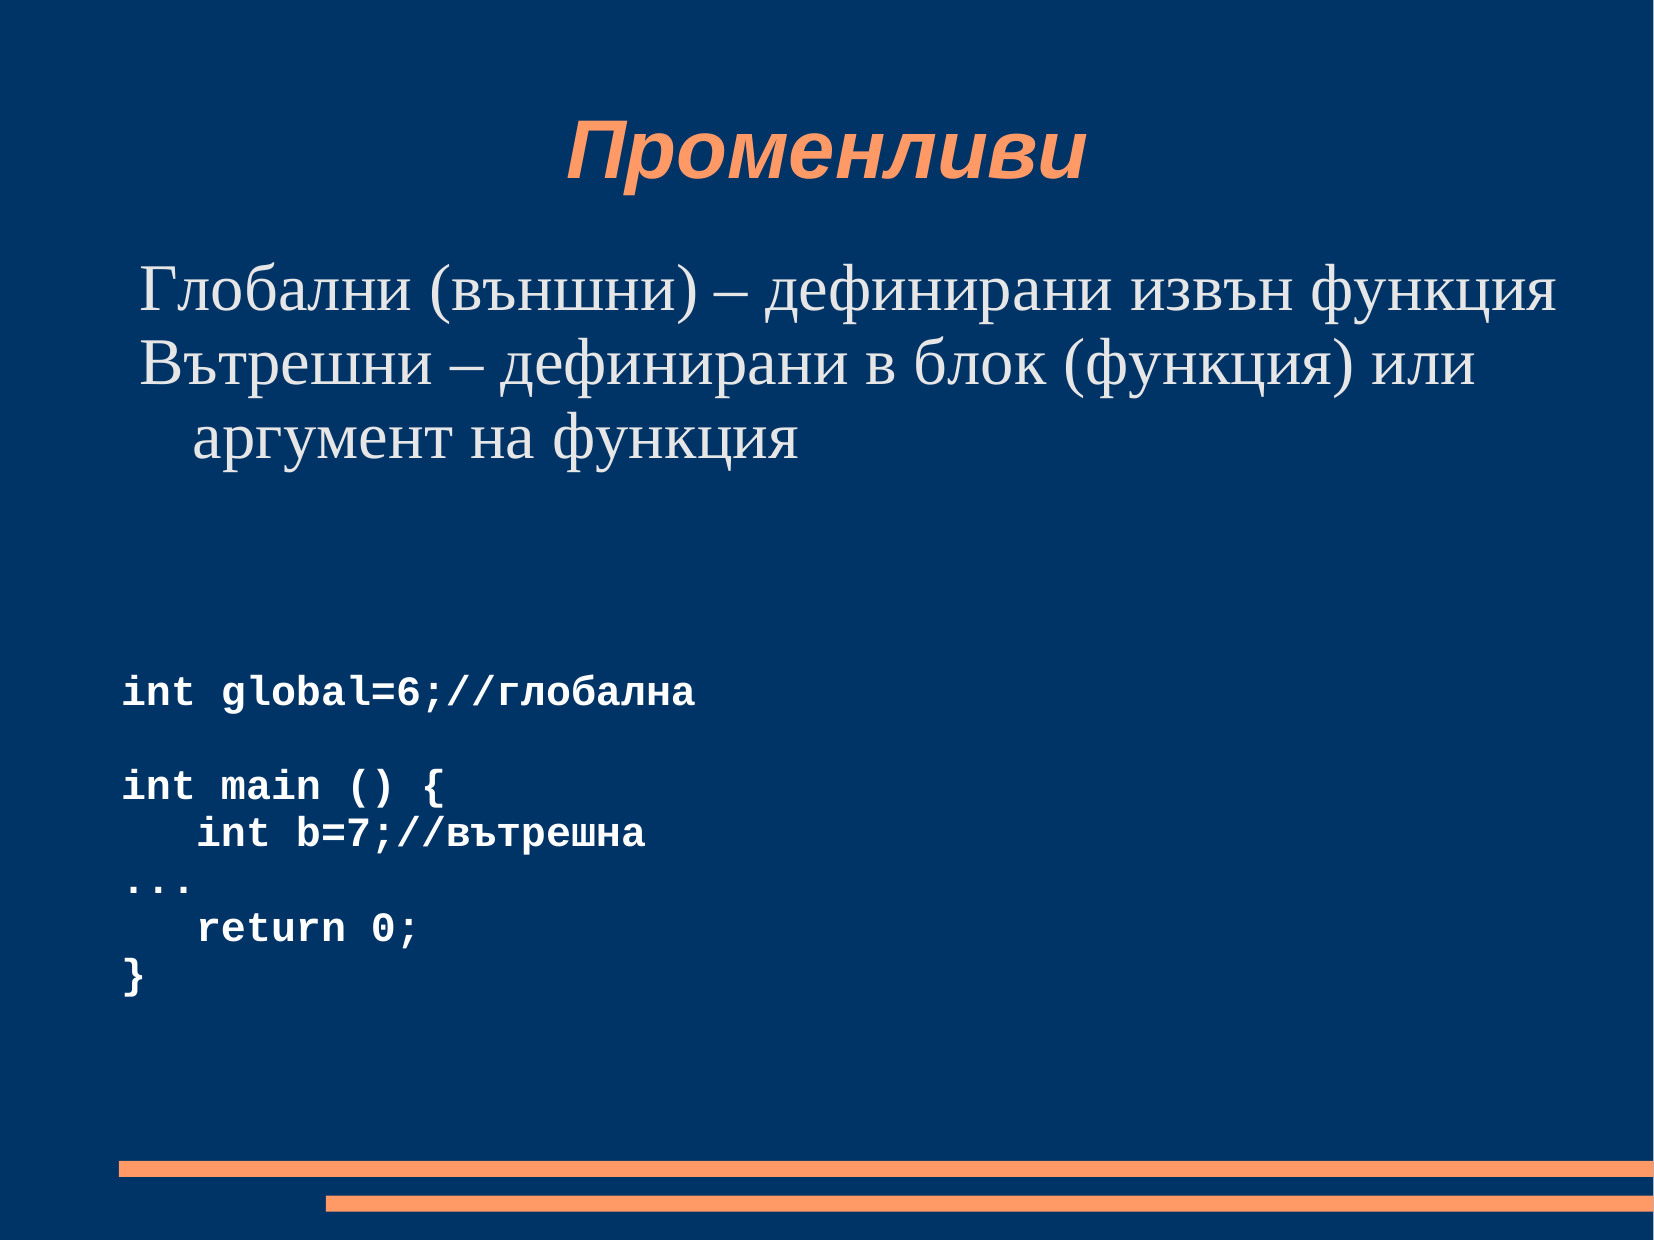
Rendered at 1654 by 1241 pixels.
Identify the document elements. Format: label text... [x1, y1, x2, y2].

text_box int global=6;//глобална int main () { int b=7;//вътрешна ... return 0; } [106, 615, 857, 1024]
list Глобални (външни) – дефинирани извън функция Вътрешни – дефинирани в блок (функция) или аргумент на функция [121, 251, 1628, 1047]
title Променливи [121, 46, 1534, 251]
